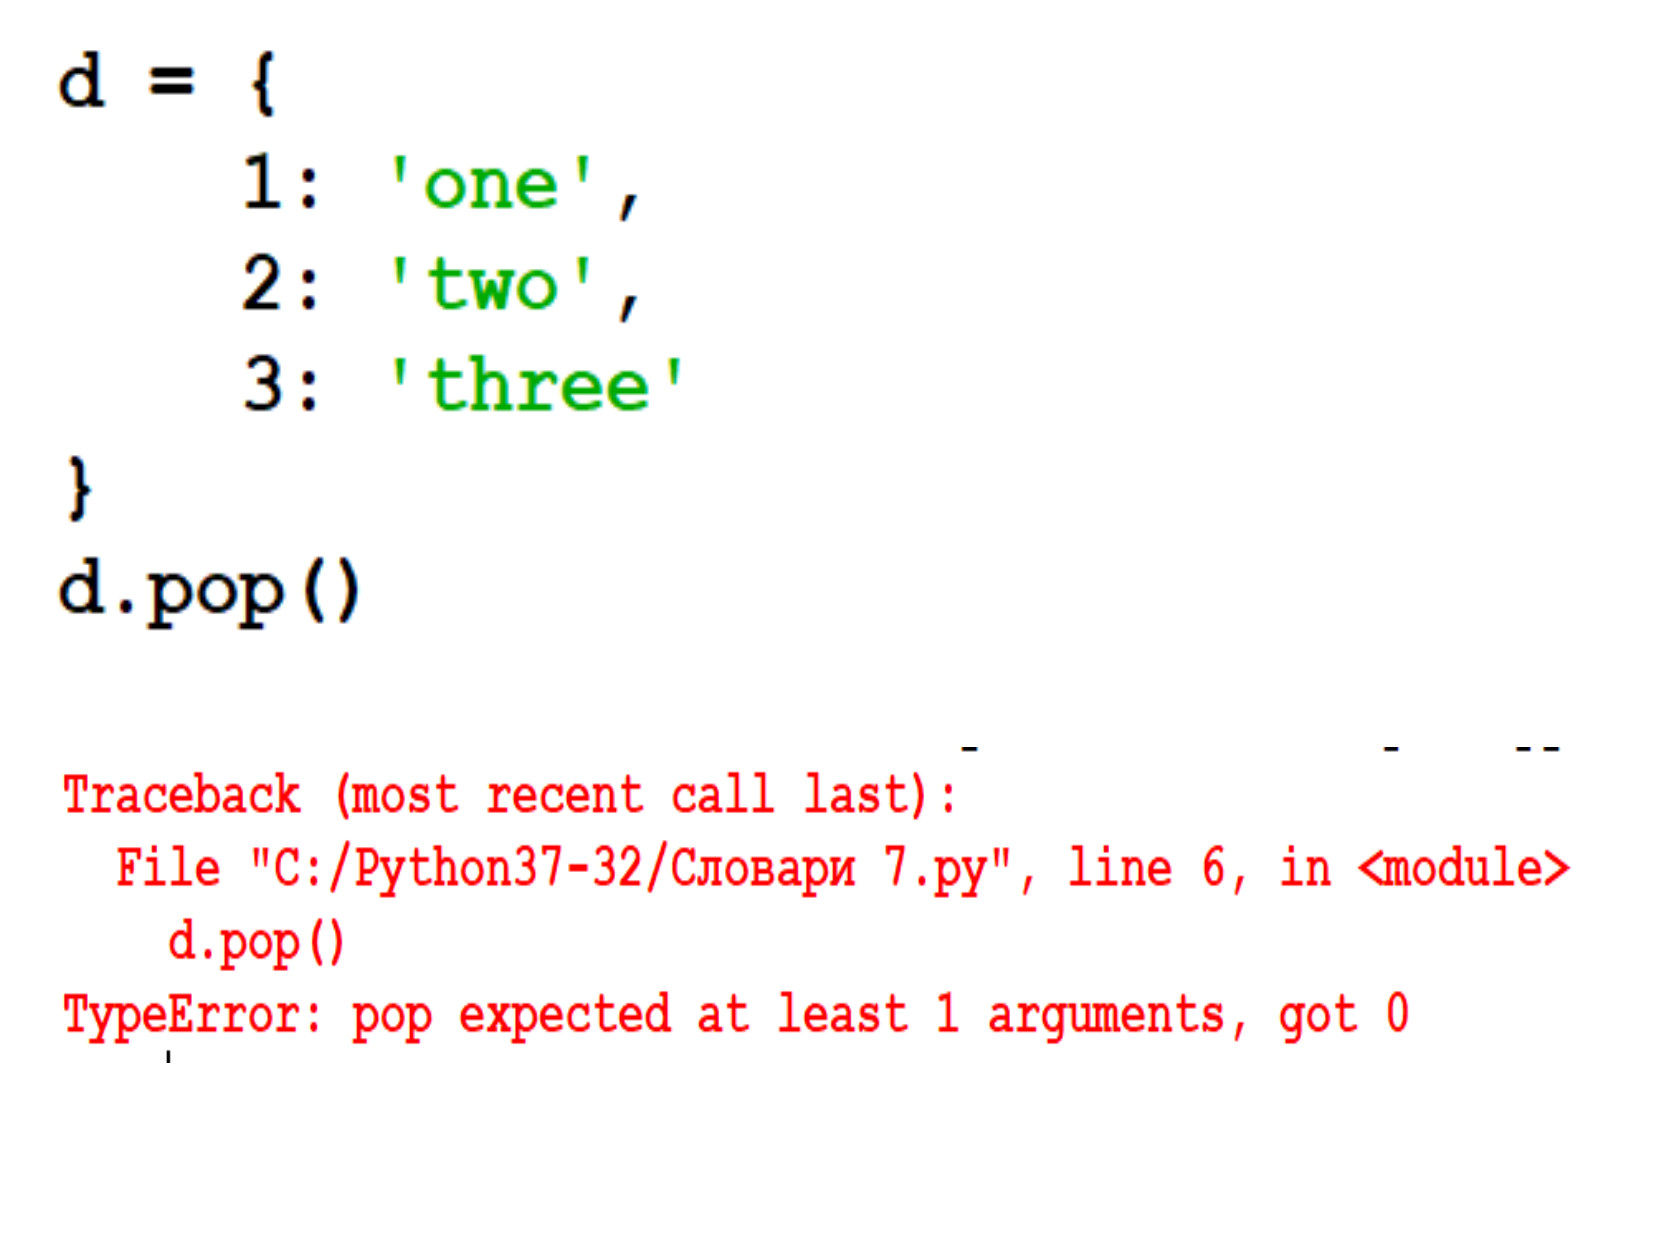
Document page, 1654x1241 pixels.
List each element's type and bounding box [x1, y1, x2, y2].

picture [58, 747, 1595, 1063]
picture [47, 36, 709, 650]
